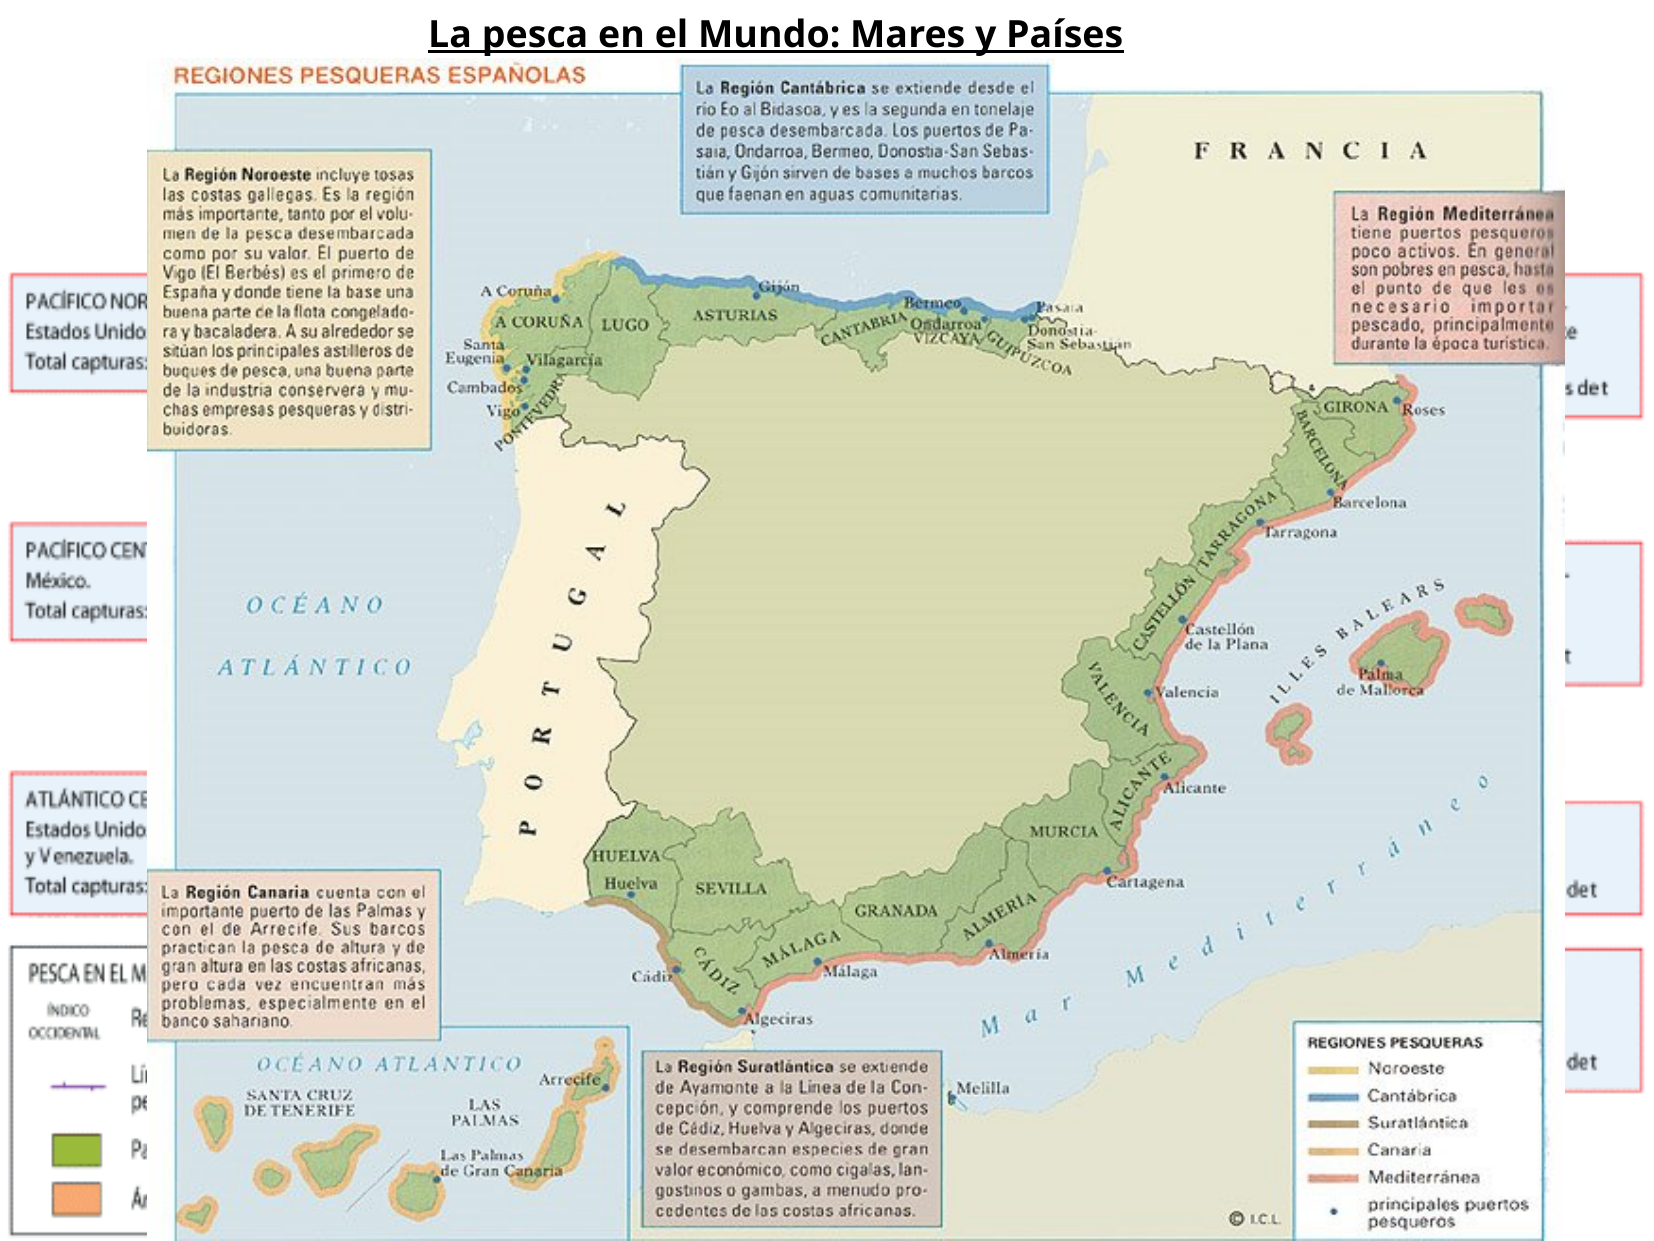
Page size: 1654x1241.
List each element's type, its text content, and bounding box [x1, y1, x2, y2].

text_box La pesca en el Mundo: Mares y Países [413, 0, 1242, 58]
picture [0, 58, 1654, 1241]
